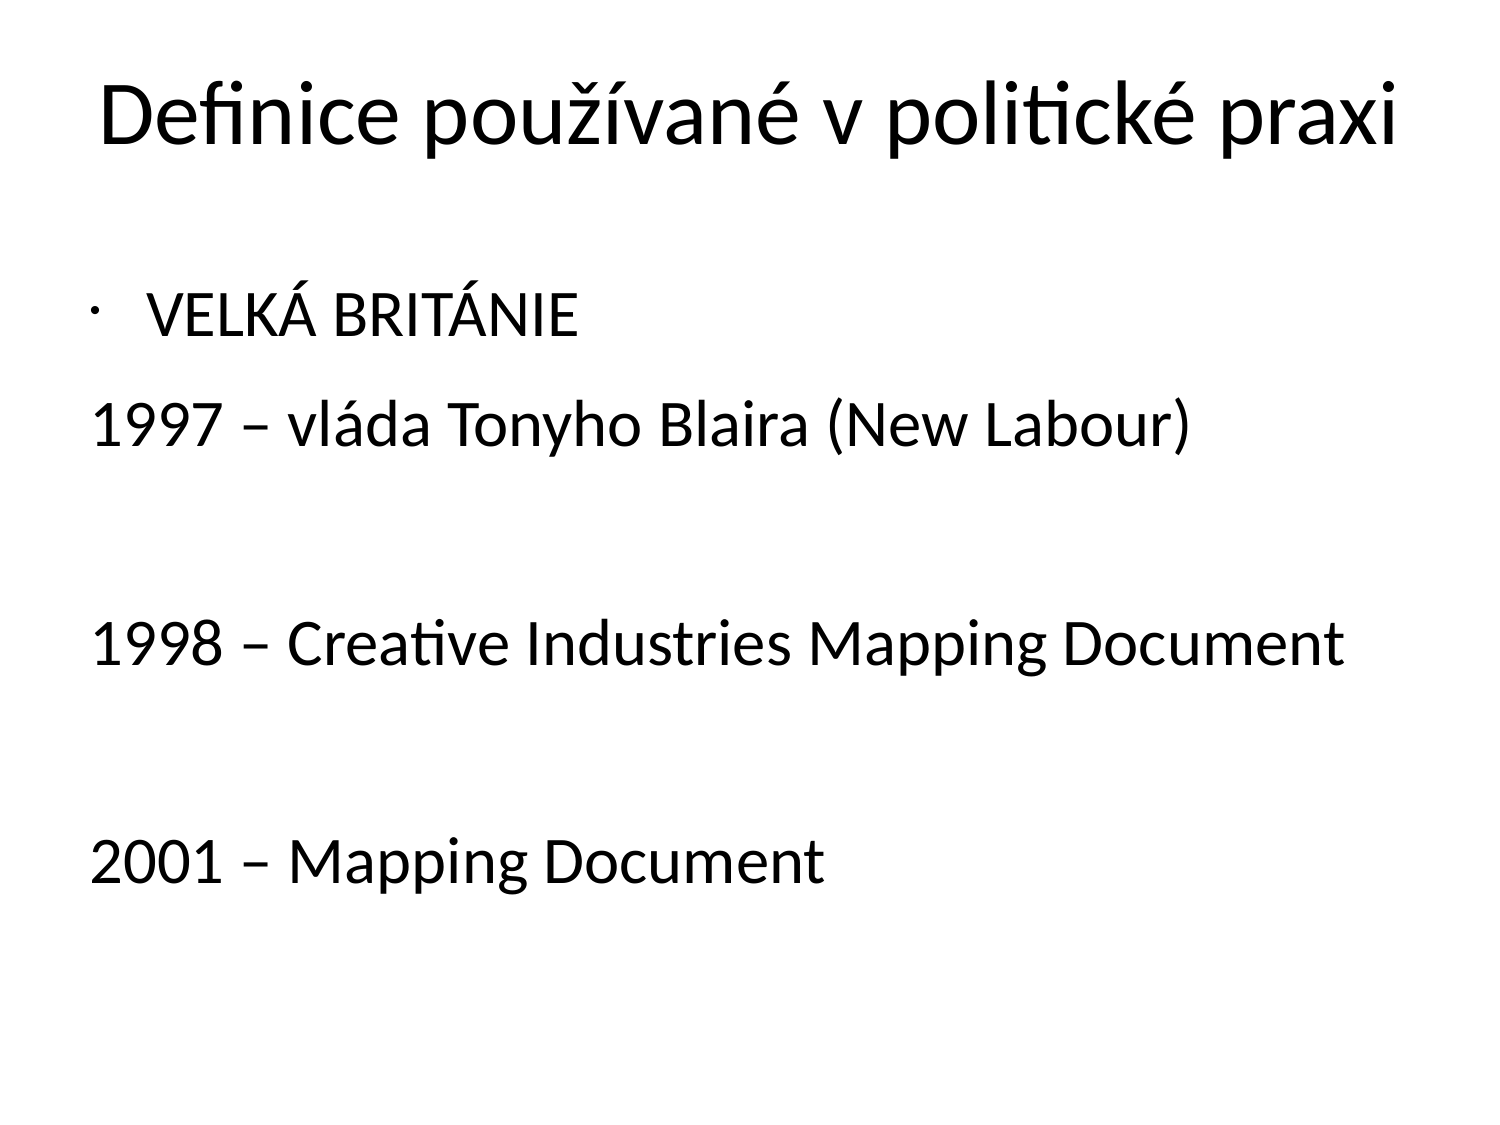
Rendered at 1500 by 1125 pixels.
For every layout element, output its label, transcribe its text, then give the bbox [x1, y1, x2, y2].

list VELKÁ BRITÁNIE 1997 – vláda Tonyho Blaira (New Labour) 1998 – Creative Industries Mapping Document 2001 – Mapping Document [75, 262, 1425, 1005]
title Definice používané v politické praxi [75, 45, 1425, 233]
